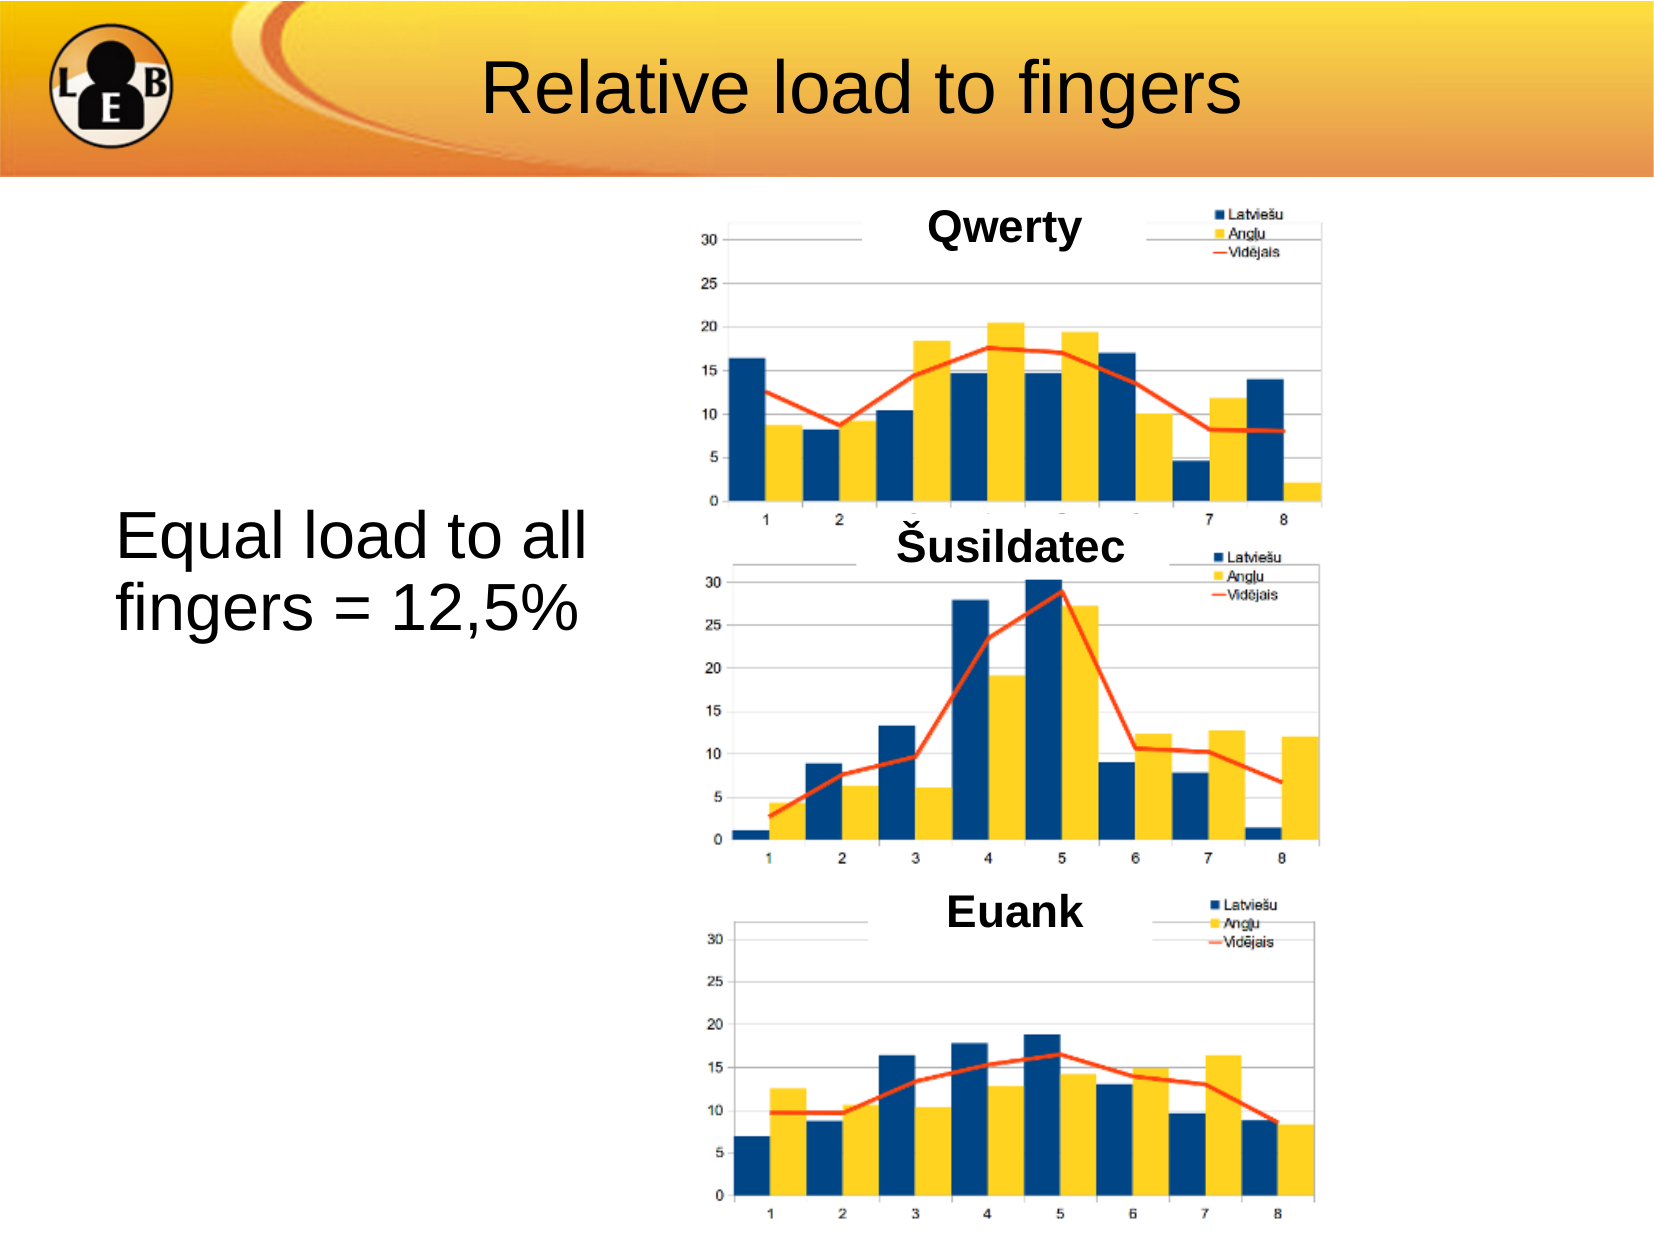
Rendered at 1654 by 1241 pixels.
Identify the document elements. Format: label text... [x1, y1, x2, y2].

picture [694, 891, 1338, 1235]
text_box Euank [868, 879, 1153, 957]
list Equal load to all fingers = 12,5% [59, 496, 615, 1105]
text_box Qwerty [862, 194, 1147, 272]
picture [694, 194, 1339, 875]
text_box Šusildatec [856, 513, 1170, 580]
picture [0, 1, 1654, 177]
title Relative load to fingers [153, 41, 1571, 140]
